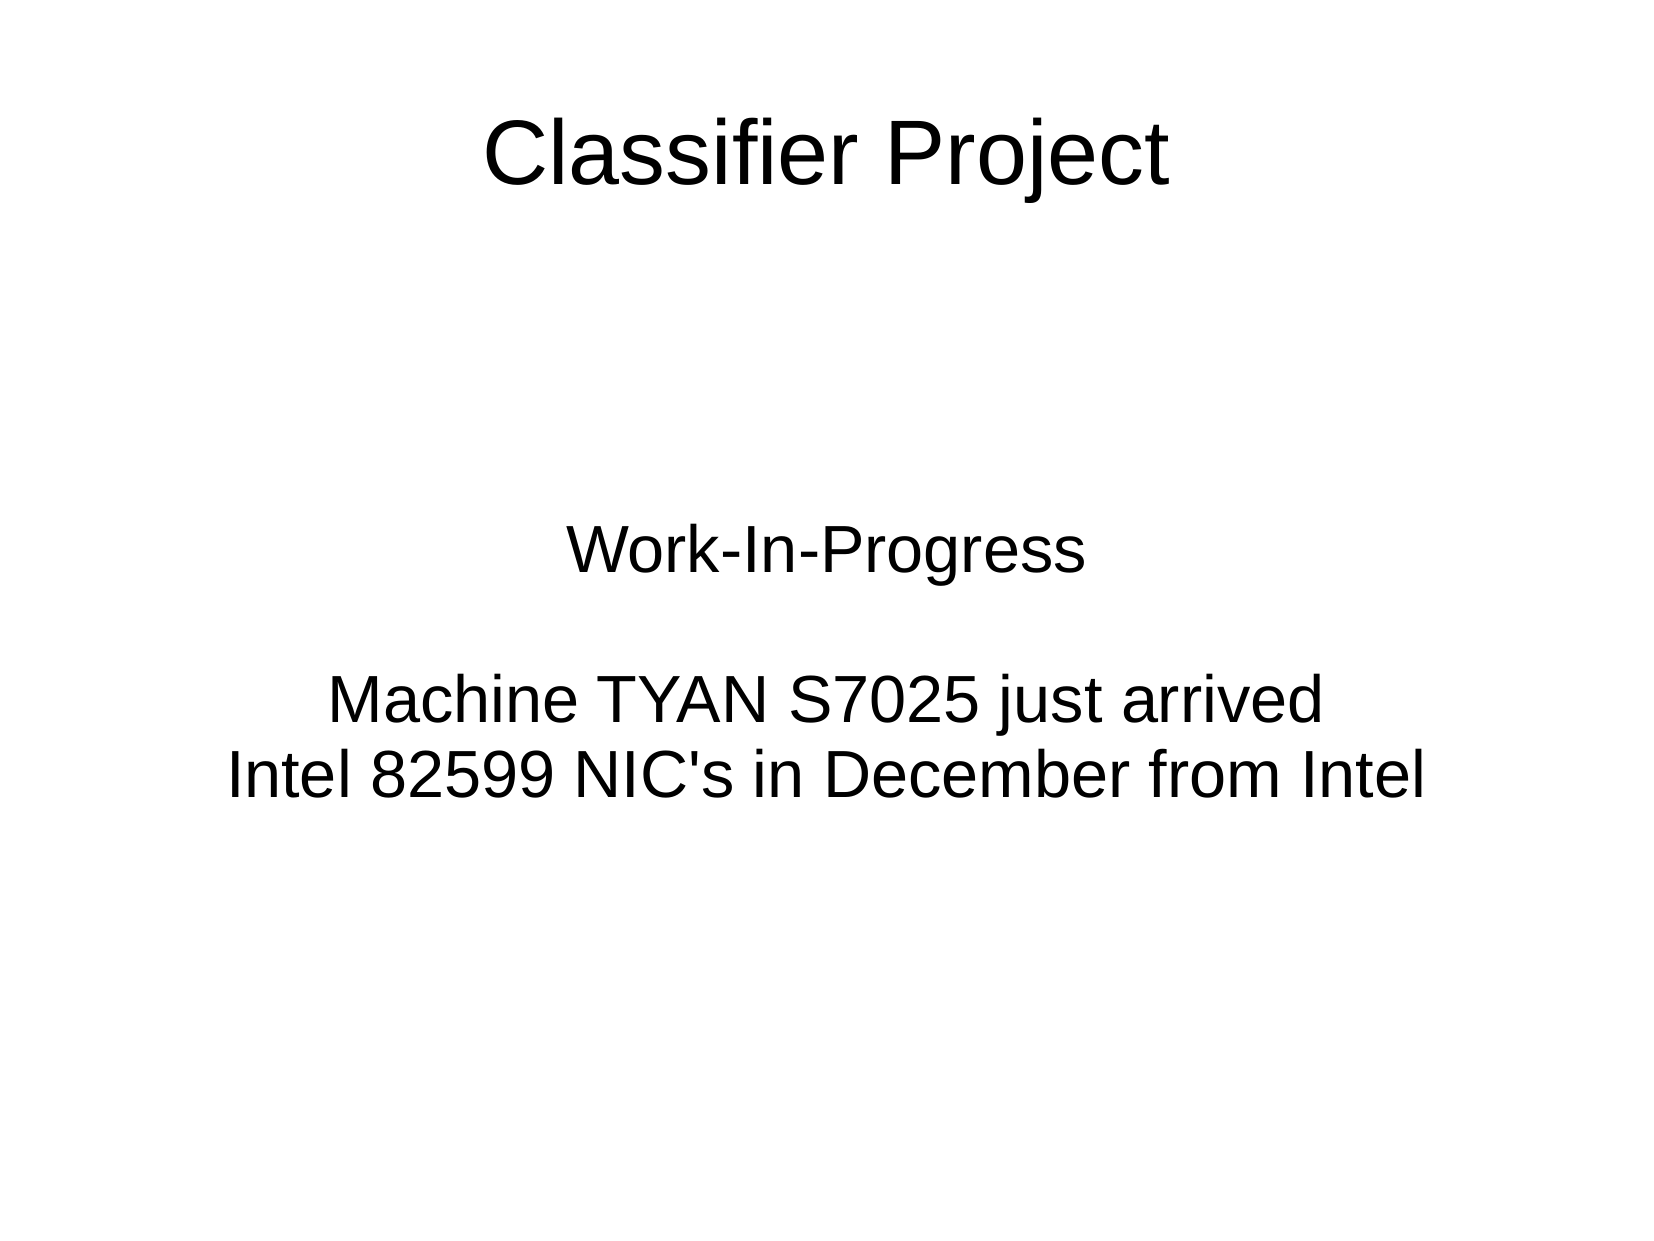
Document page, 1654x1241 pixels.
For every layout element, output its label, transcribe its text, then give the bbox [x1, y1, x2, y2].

title Classifier Project [82, 56, 1571, 250]
subtitle Work-In-Progress Machine TYAN S7025 just arrived Intel 82599 NIC's in December from Intel [82, 297, 1571, 1102]
